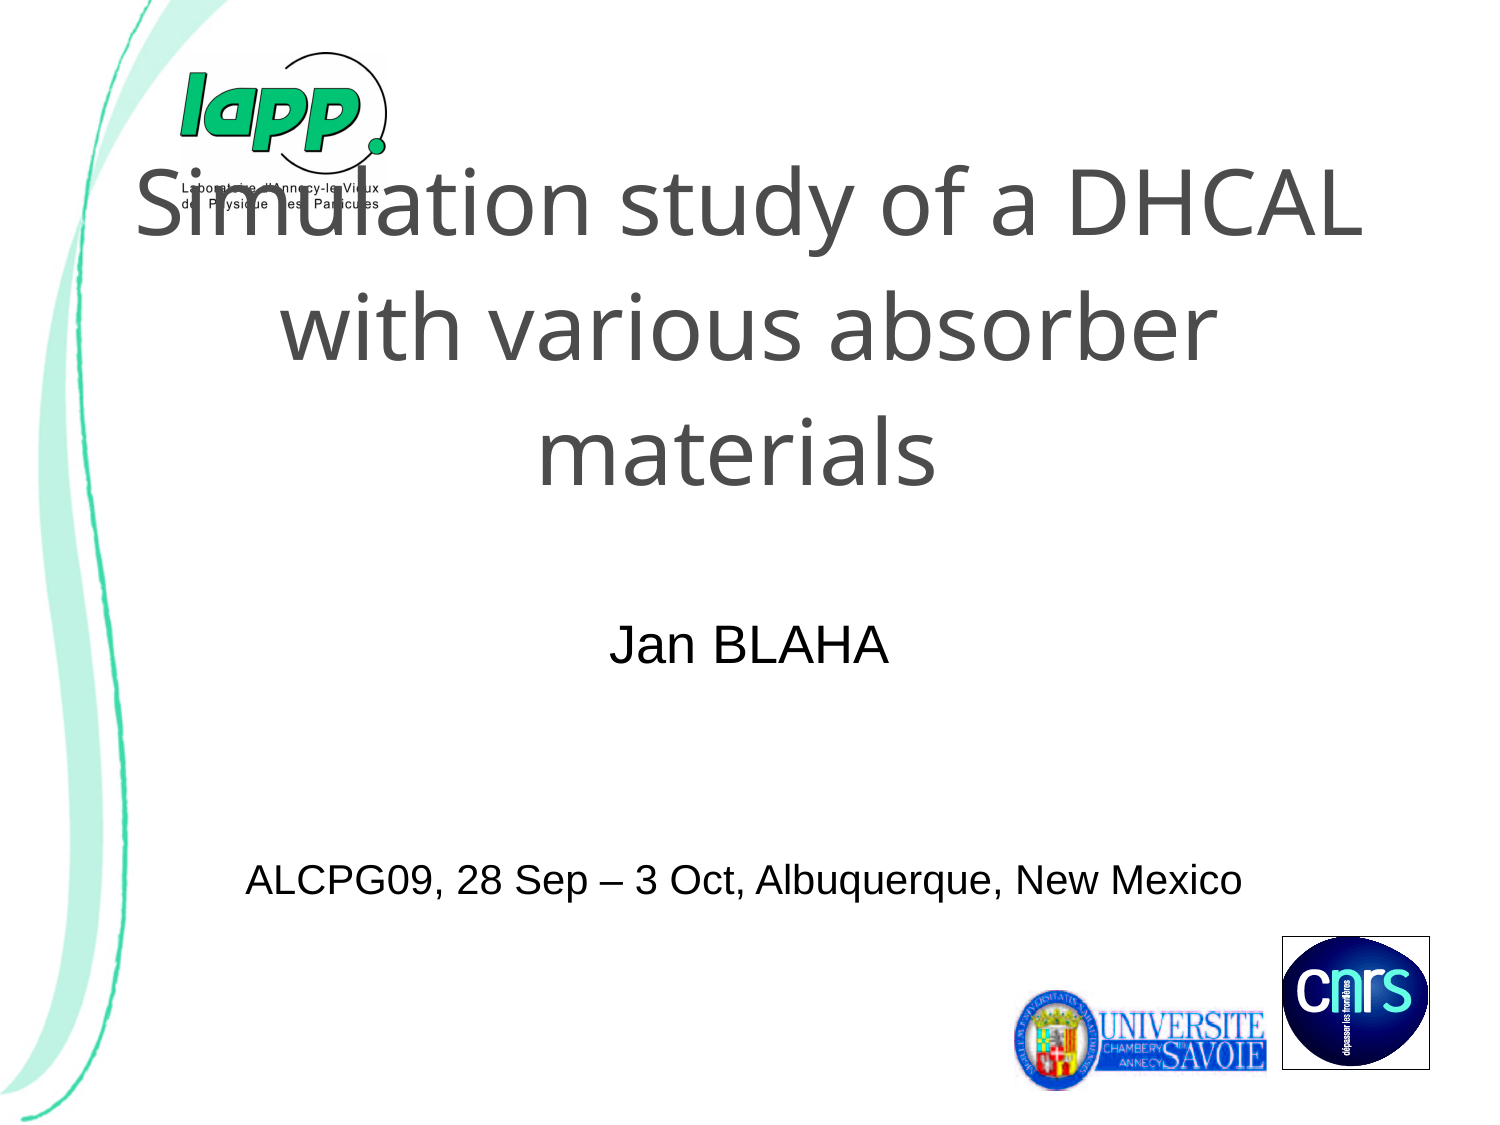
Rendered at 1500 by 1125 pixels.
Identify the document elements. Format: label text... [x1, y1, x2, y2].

picture [1014, 990, 1267, 1091]
title Simulation study of a DHCAL with various absorber materials Jan BLAHA ALCPG09, 28 Sep – 3 Oct, Albuquerque, New Mexico [112, 249, 1388, 974]
picture [0, 0, 387, 1125]
